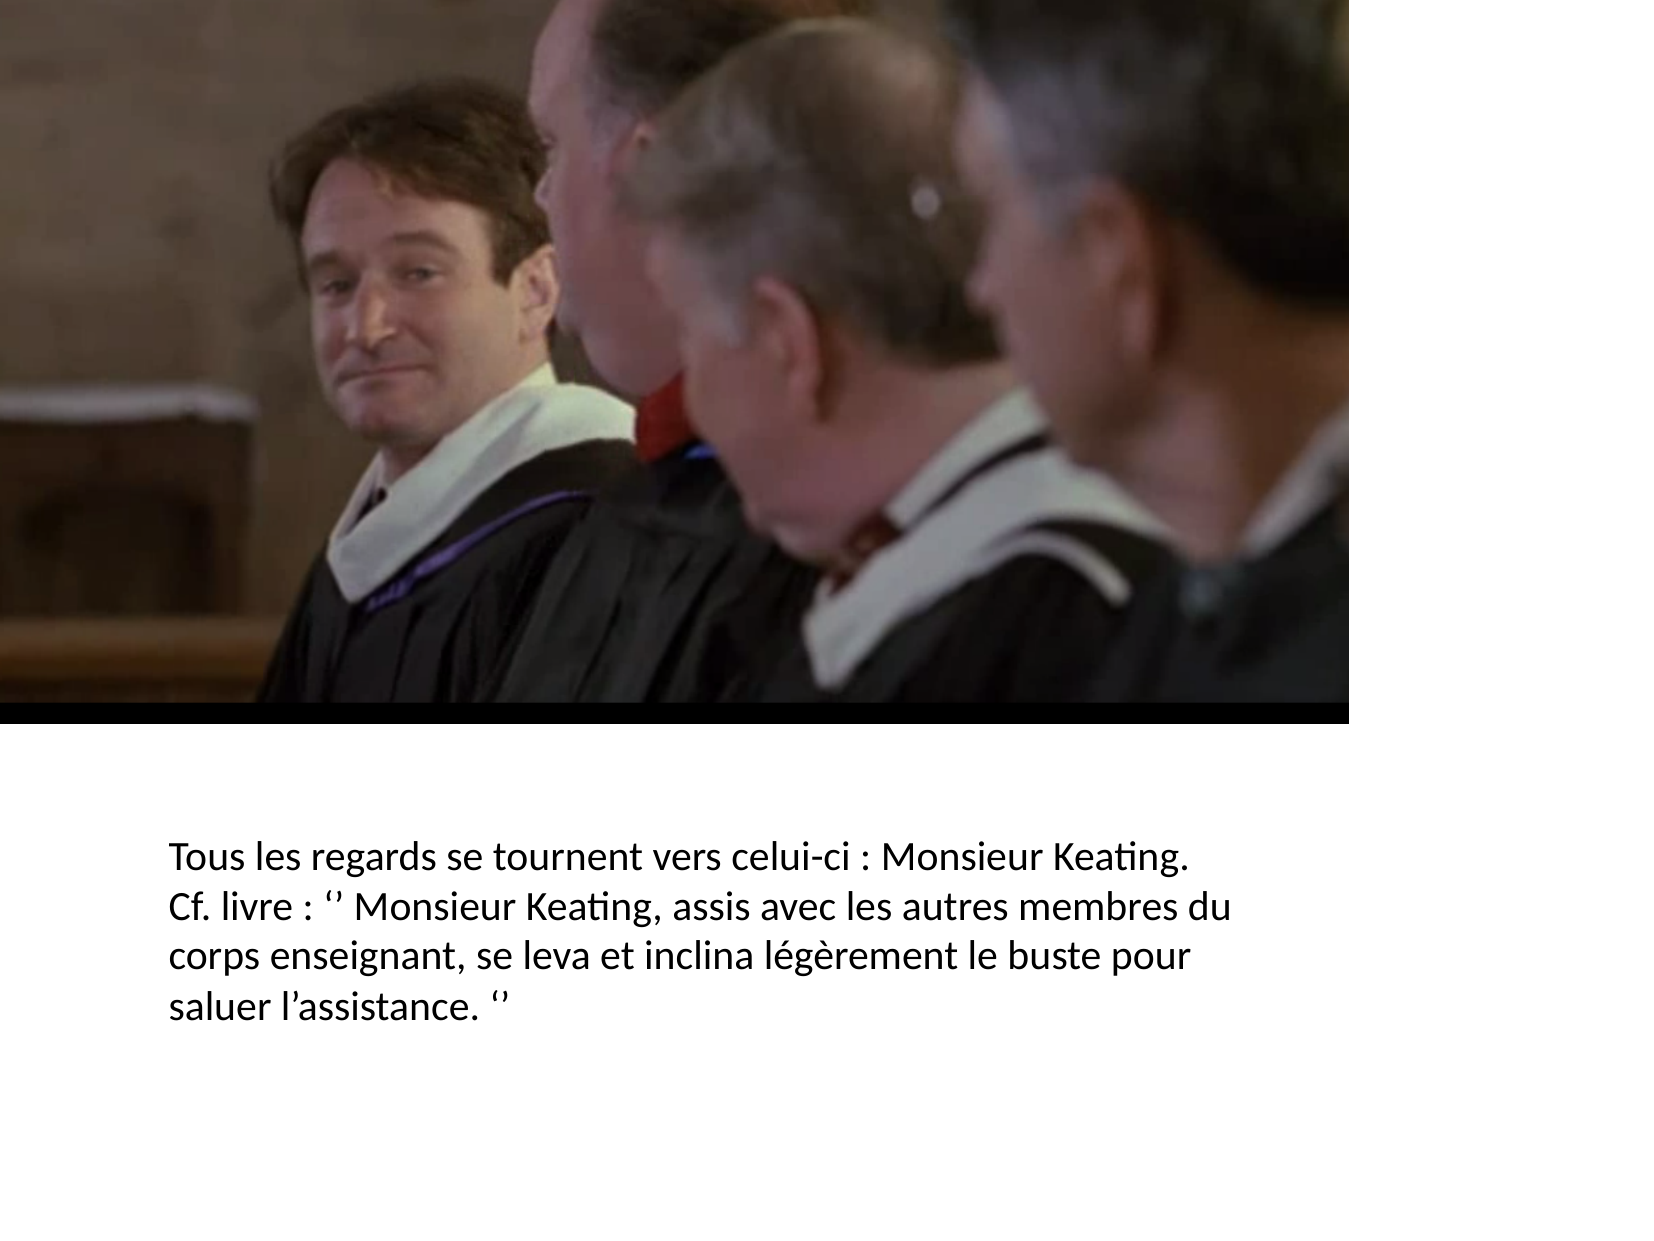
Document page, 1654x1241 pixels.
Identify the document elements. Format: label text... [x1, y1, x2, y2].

text_box Tous les regards se tournent vers celui-ci : Monsieur Keating. Cf. livre : ‘’ Monsieur Keating, assis avec les autres membres du corps enseignant, se leva et inclina légèrement le buste pour saluer l’assistance. ‘’ [153, 820, 1253, 1038]
picture [0, 0, 1349, 724]
